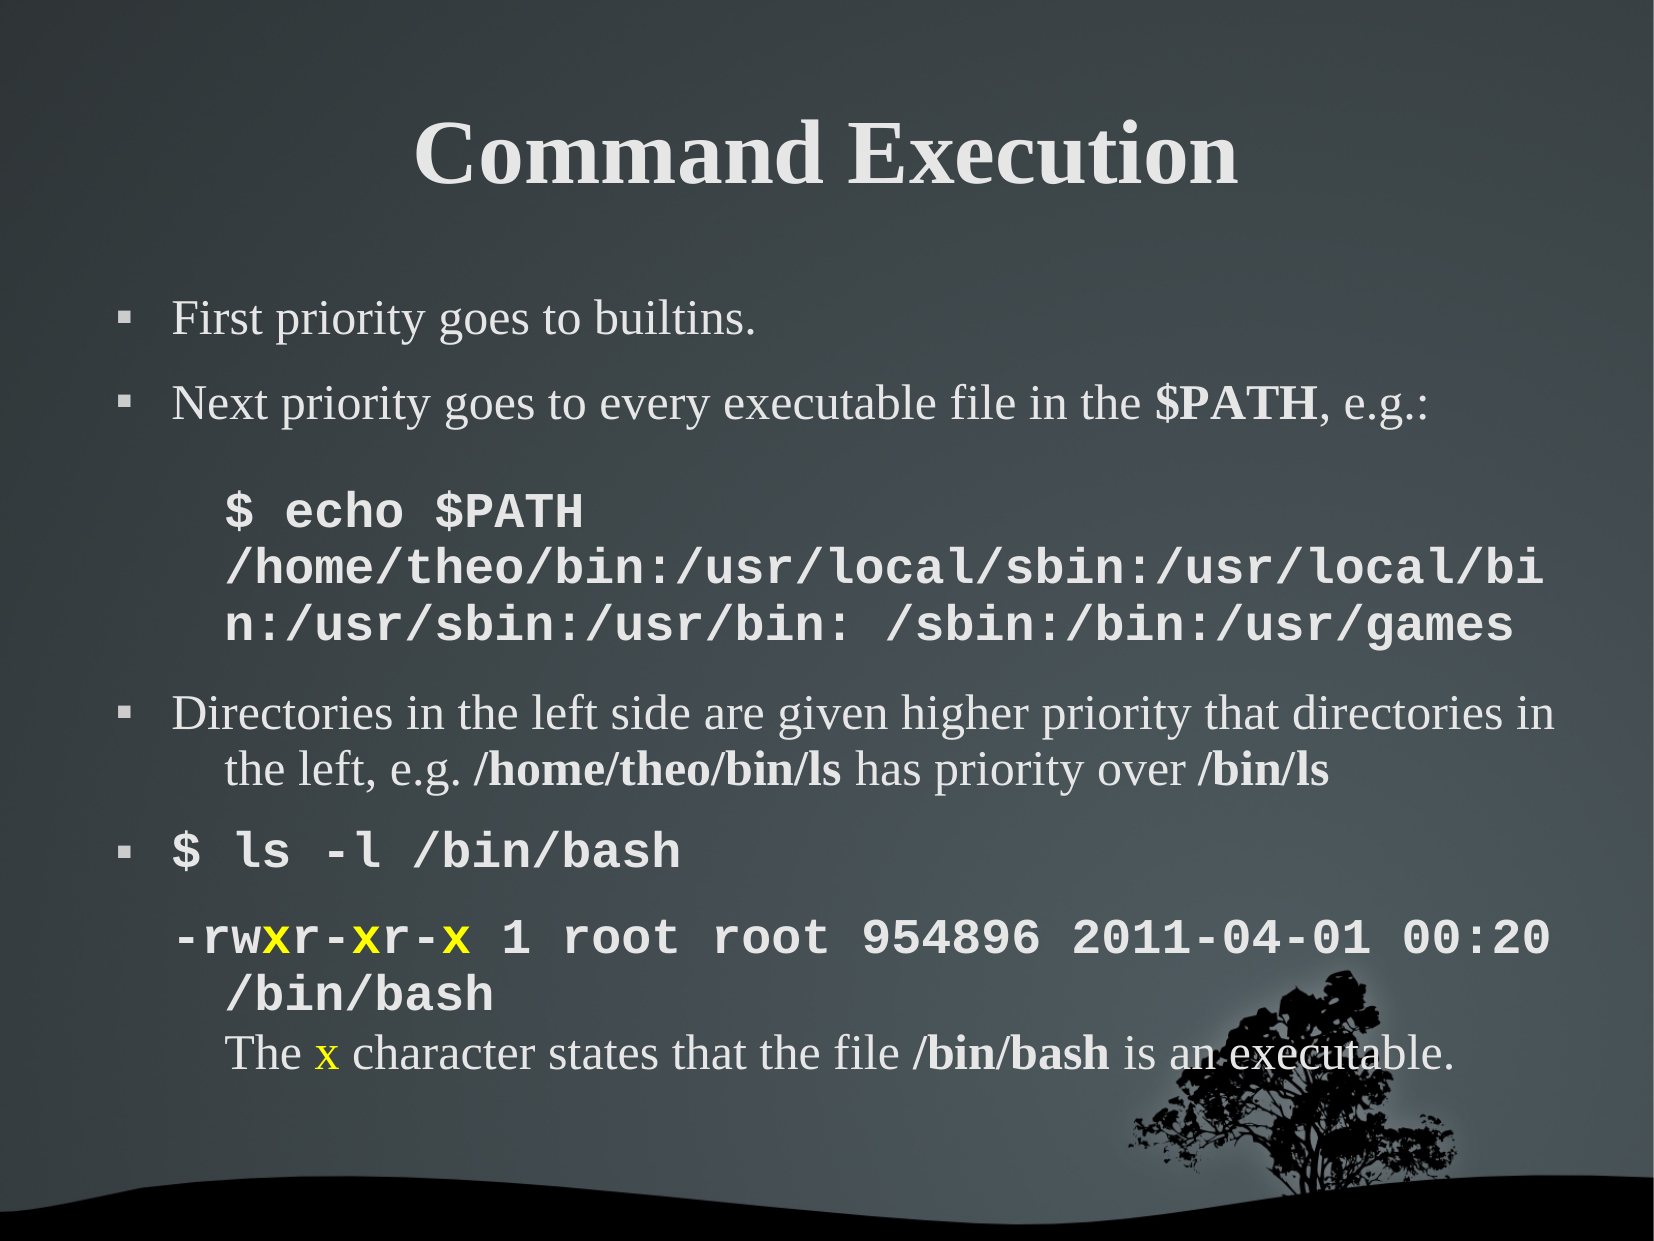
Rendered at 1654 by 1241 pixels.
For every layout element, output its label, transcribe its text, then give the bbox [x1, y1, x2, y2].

title Command Execution [82, 49, 1571, 257]
picture [0, 0, 1654, 1241]
list First priority goes to builtins. Next priority goes to every executable file in the $PATH, e.g.: $ echo $PATH /home/theo/bin:/usr/local/sbin:/usr/local/bin:/usr/sbin:/usr/bin: /sbin:/bin:/usr/games Directories in the left side are given higher priority that directories in the left, e.g. /home/theo/bin/ls has priority over /bin/ls $ ls -l /bin/bash -rwxr-xr-x 1 root root 954896 2011-04-01 00:20 /bin/bash The x character states that the file /bin/bash is an executable. [82, 290, 1571, 1241]
